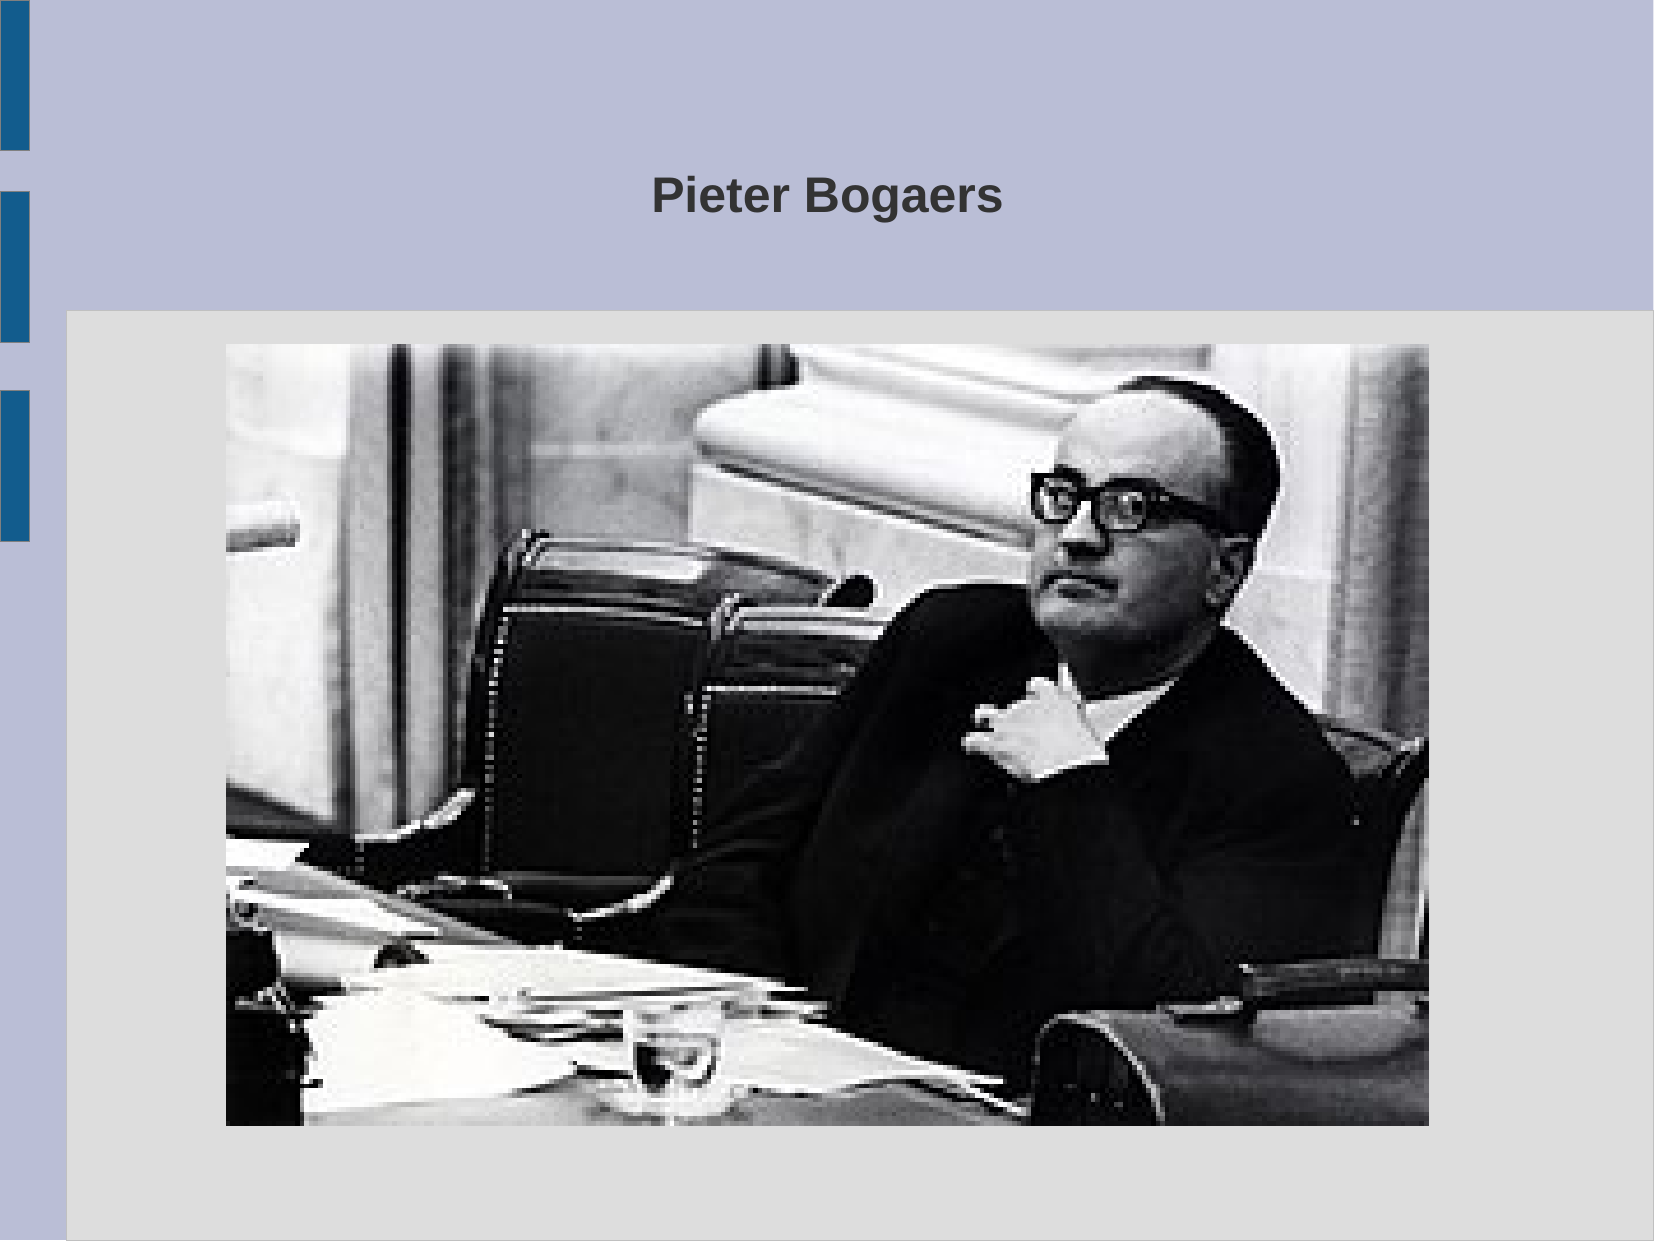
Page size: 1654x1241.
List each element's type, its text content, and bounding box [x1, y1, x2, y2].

title Pieter Bogaers [121, 91, 1534, 299]
picture [226, 344, 1429, 1126]
